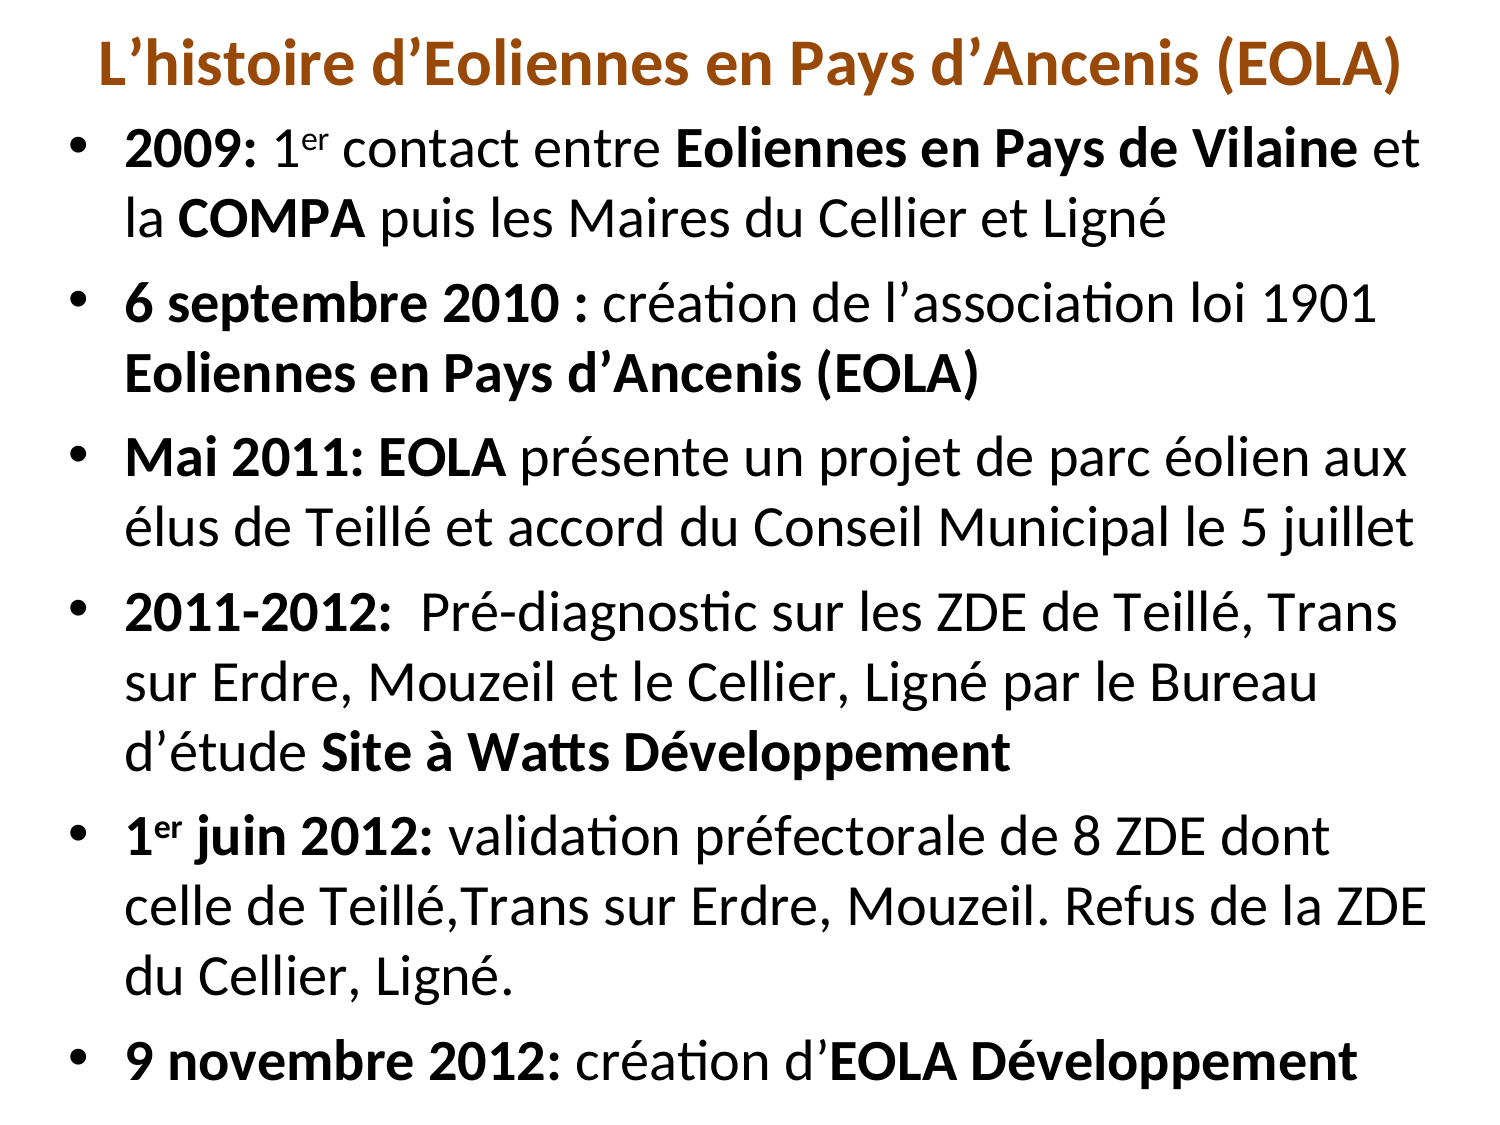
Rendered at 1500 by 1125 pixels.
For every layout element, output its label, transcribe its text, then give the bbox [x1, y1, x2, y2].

list 2009: 1er contact entre Eoliennes en Pays de Vilaine et la COMPA puis les Maires du Cellier et Ligné 6 septembre 2010 : création de l’association loi 1901 Eoliennes en Pays d’Ancenis (EOLA) Mai 2011: EOLA présente un projet de parc éolien aux élus de Teillé et accord du Conseil Municipal le 5 juillet 2011-2012: Pré-diagnostic sur les ZDE de Teillé, Trans sur Erdre, Mouzeil et le Cellier, Ligné par le Bureau d’étude Site à Watts Développement 1er juin 2012: validation préfectorale de 8 ZDE dont celle de Teillé,Trans sur Erdre, Mouzeil. Refus de la ZDE du Cellier, Ligné. 9 novembre 2012: création d’EOLA Développement [53, 101, 1459, 1102]
title L’histoire d’Eoliennes en Pays d’Ancenis (EOLA) [76, 18, 1427, 100]
